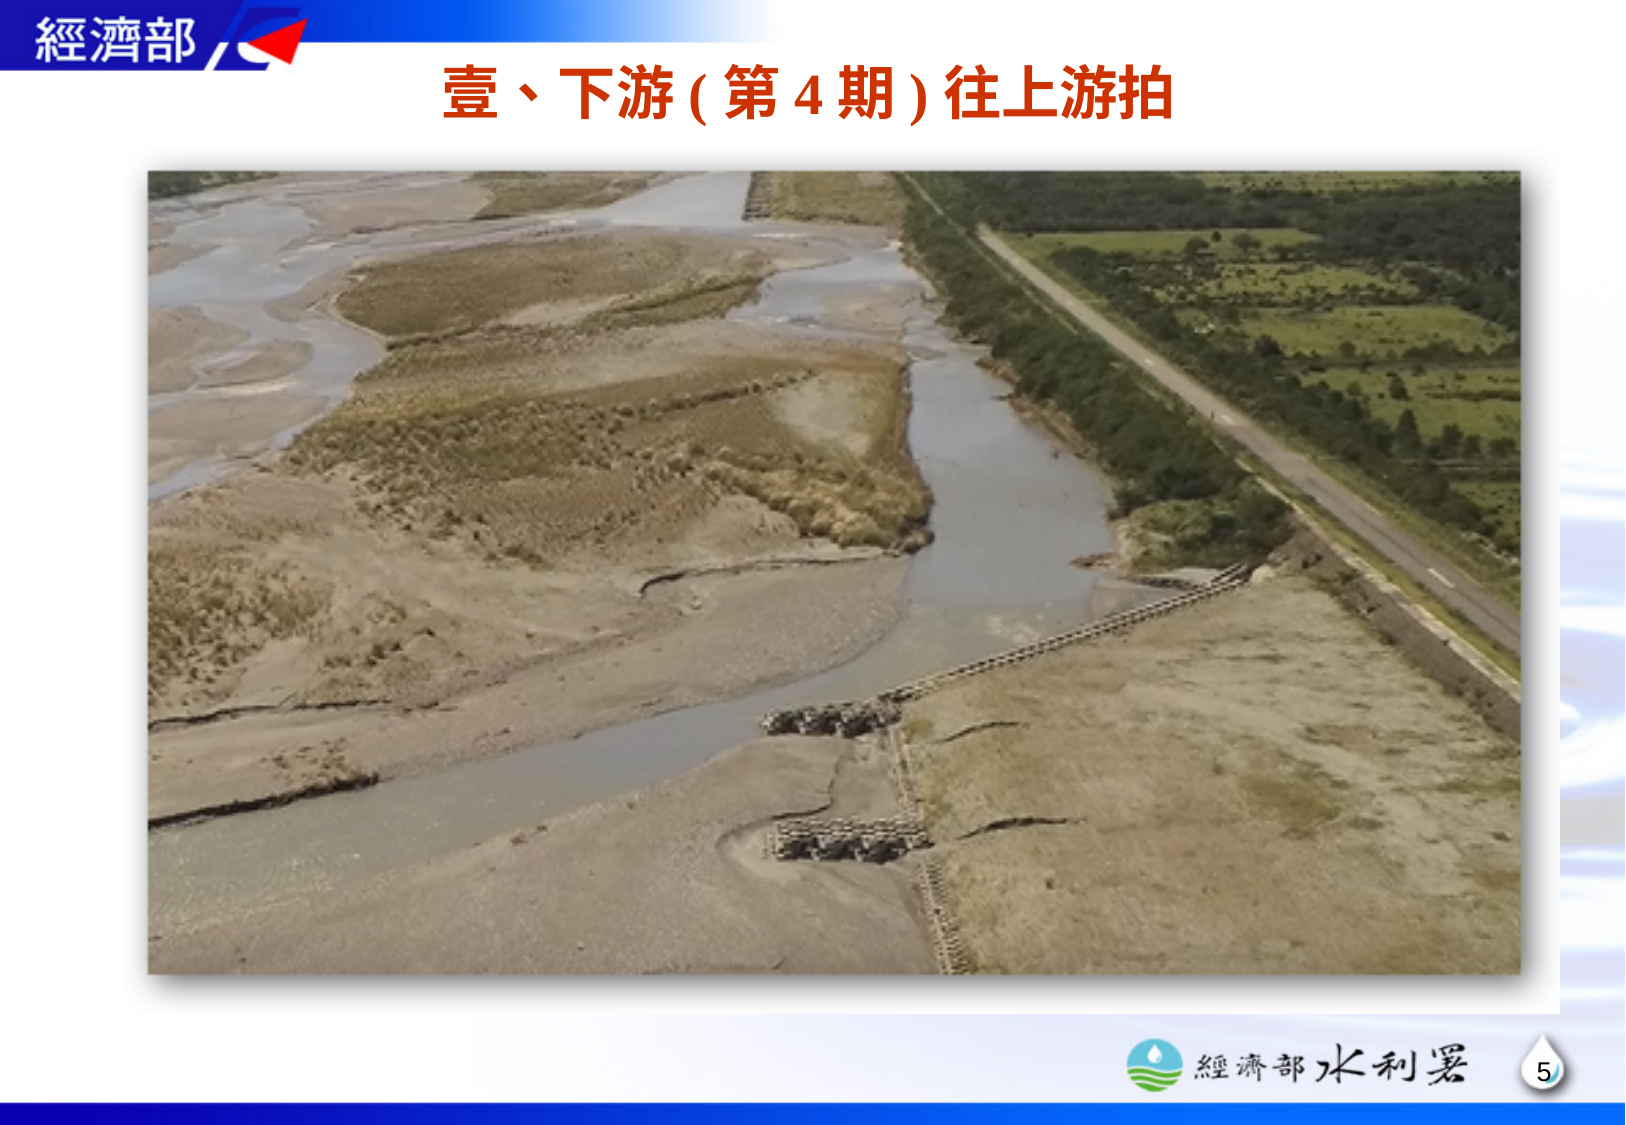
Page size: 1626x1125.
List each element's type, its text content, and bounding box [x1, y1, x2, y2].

text_box 壹、下游(第4期)往上游拍 [208, 28, 1410, 134]
picture [0, 0, 1625, 1125]
